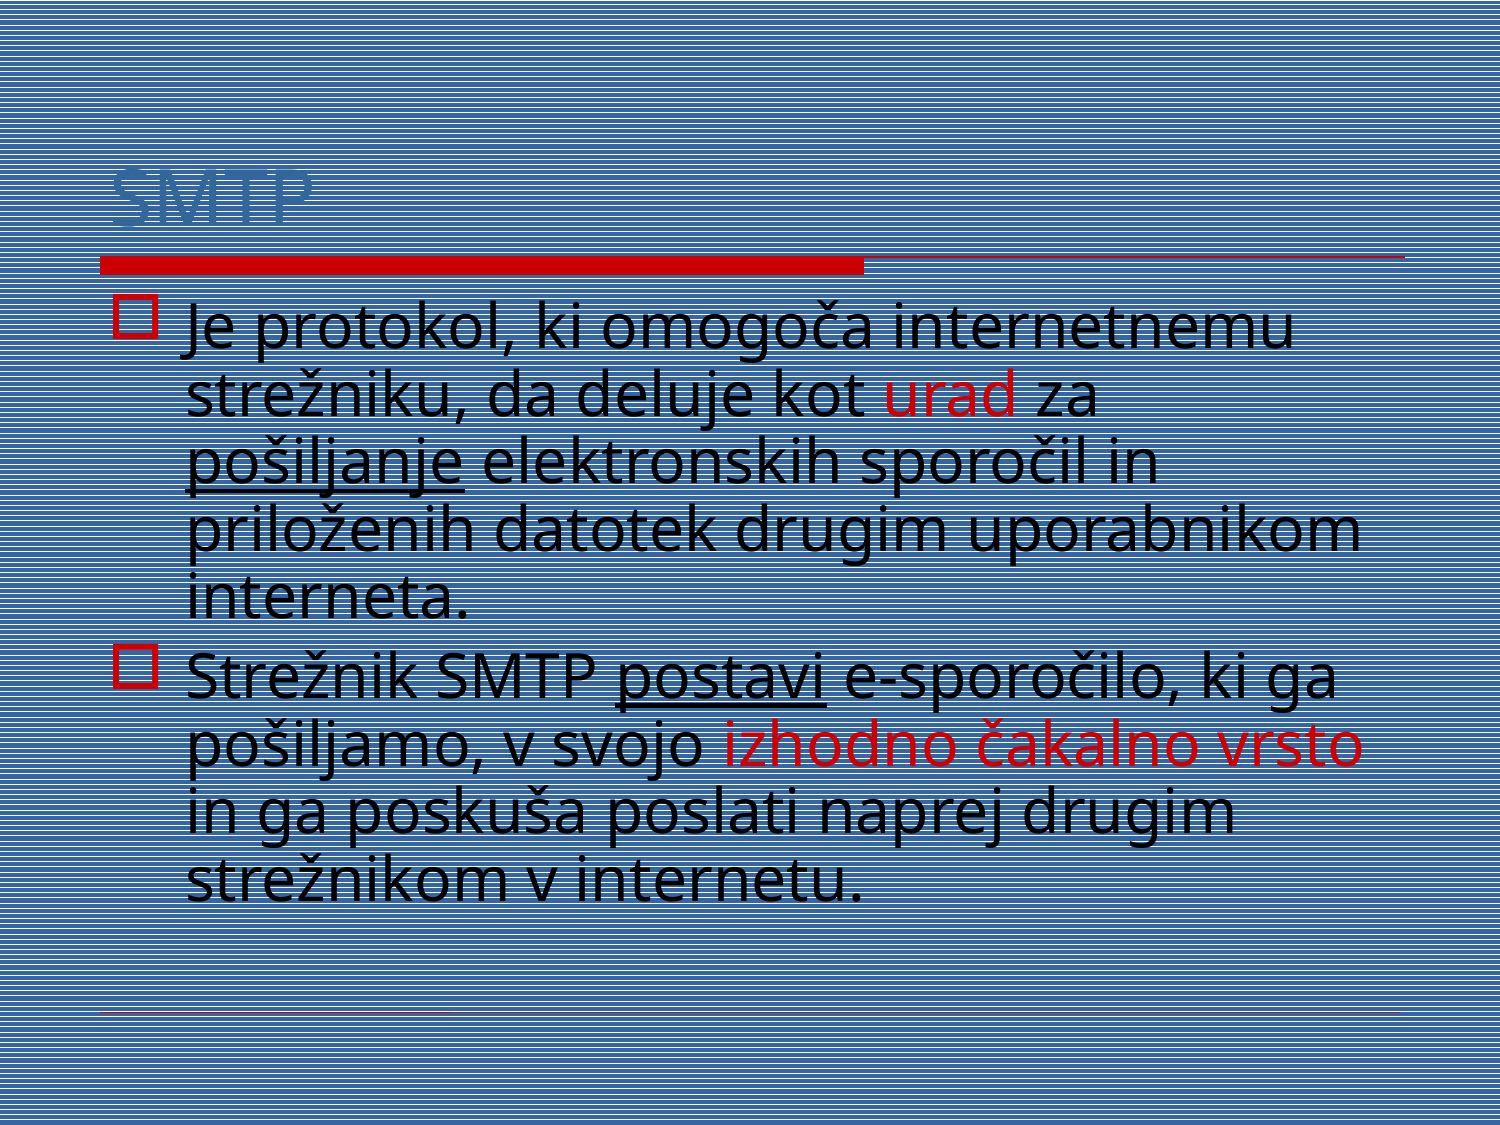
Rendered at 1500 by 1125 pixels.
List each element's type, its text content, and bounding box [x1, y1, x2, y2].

title SMTP [94, 50, 1407, 250]
list Je protokol, ki omogoča internetnemu strežniku, da deluje kot urad za pošiljanje elektronskih sporočil in priloženih datotek drugim uporabnikom interneta. Strežnik SMTP postavi e-sporočilo, ki ga pošiljamo, v svojo izhodno čakalno vrsto in ga poskuša poslati naprej drugim strežnikom v internetu. [92, 287, 1406, 988]
